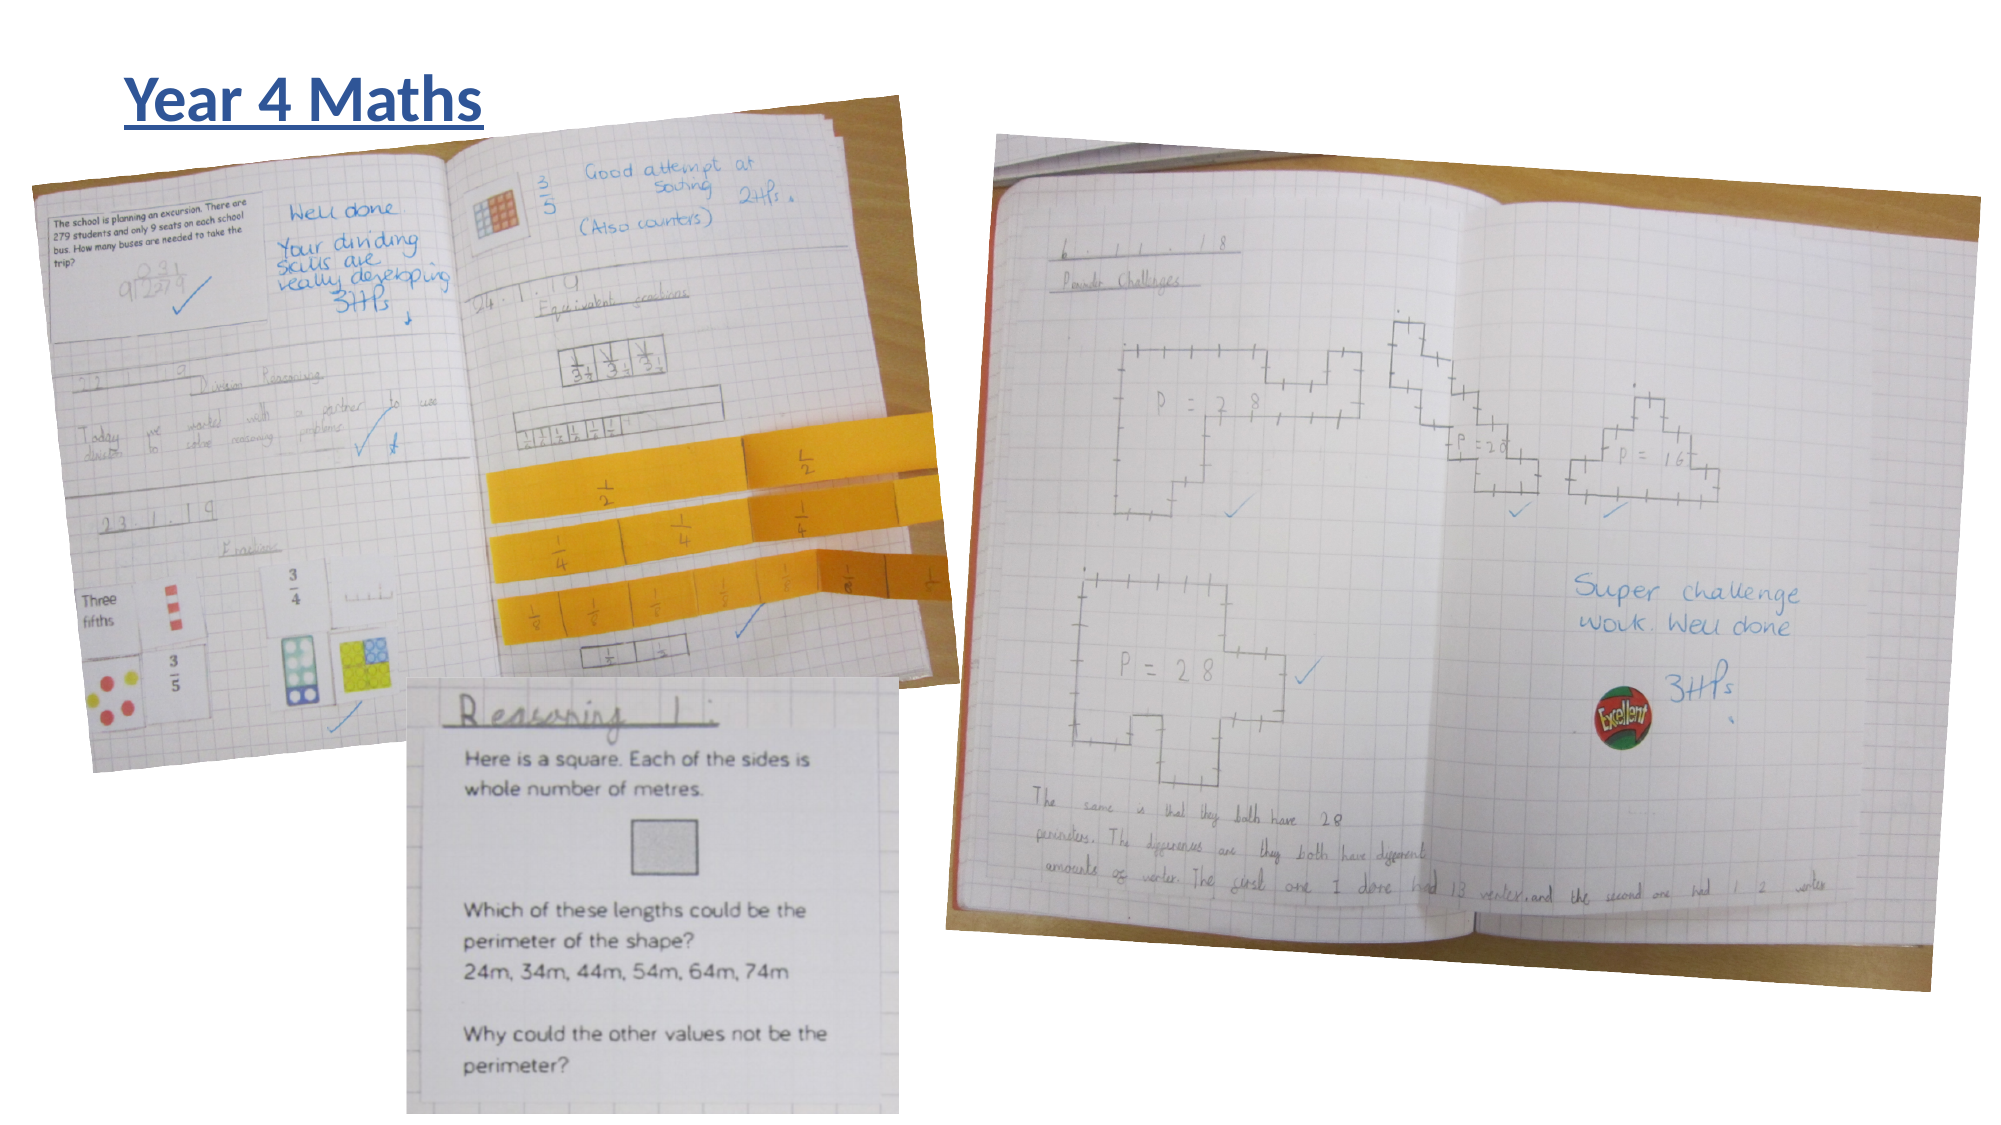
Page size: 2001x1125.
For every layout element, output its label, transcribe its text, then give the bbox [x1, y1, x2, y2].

text_box Year 4 Maths [109, 46, 838, 143]
picture [31, 94, 960, 1114]
picture [945, 133, 1981, 992]
